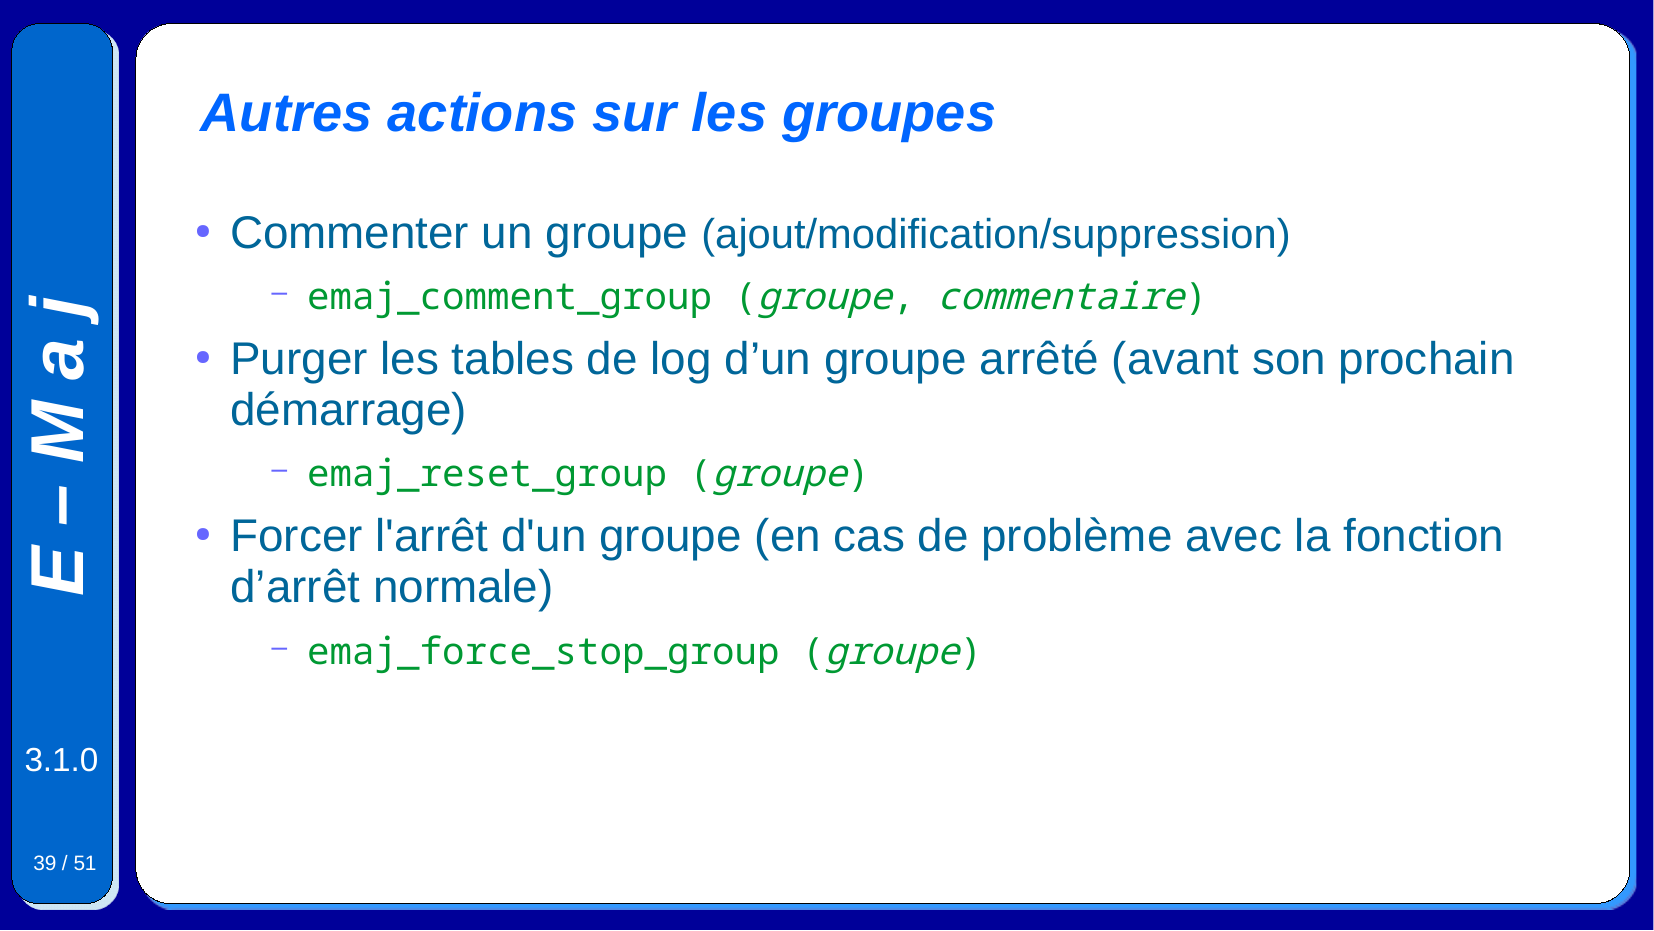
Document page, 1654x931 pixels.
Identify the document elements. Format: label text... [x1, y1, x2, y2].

list Commenter un groupe (ajout/modification/suppression) emaj_comment_group (groupe, commentaire) Purger les tables de log d’un groupe arrêté (avant son prochain démarrage) emaj_reset_group (groupe) Forcer l'arrêt d'un groupe (en cas de problème avec la fonction d’arrêt normale) emaj_force_stop_group (groupe) [177, 206, 1587, 827]
title Autres actions sur les groupes [200, 34, 1575, 191]
